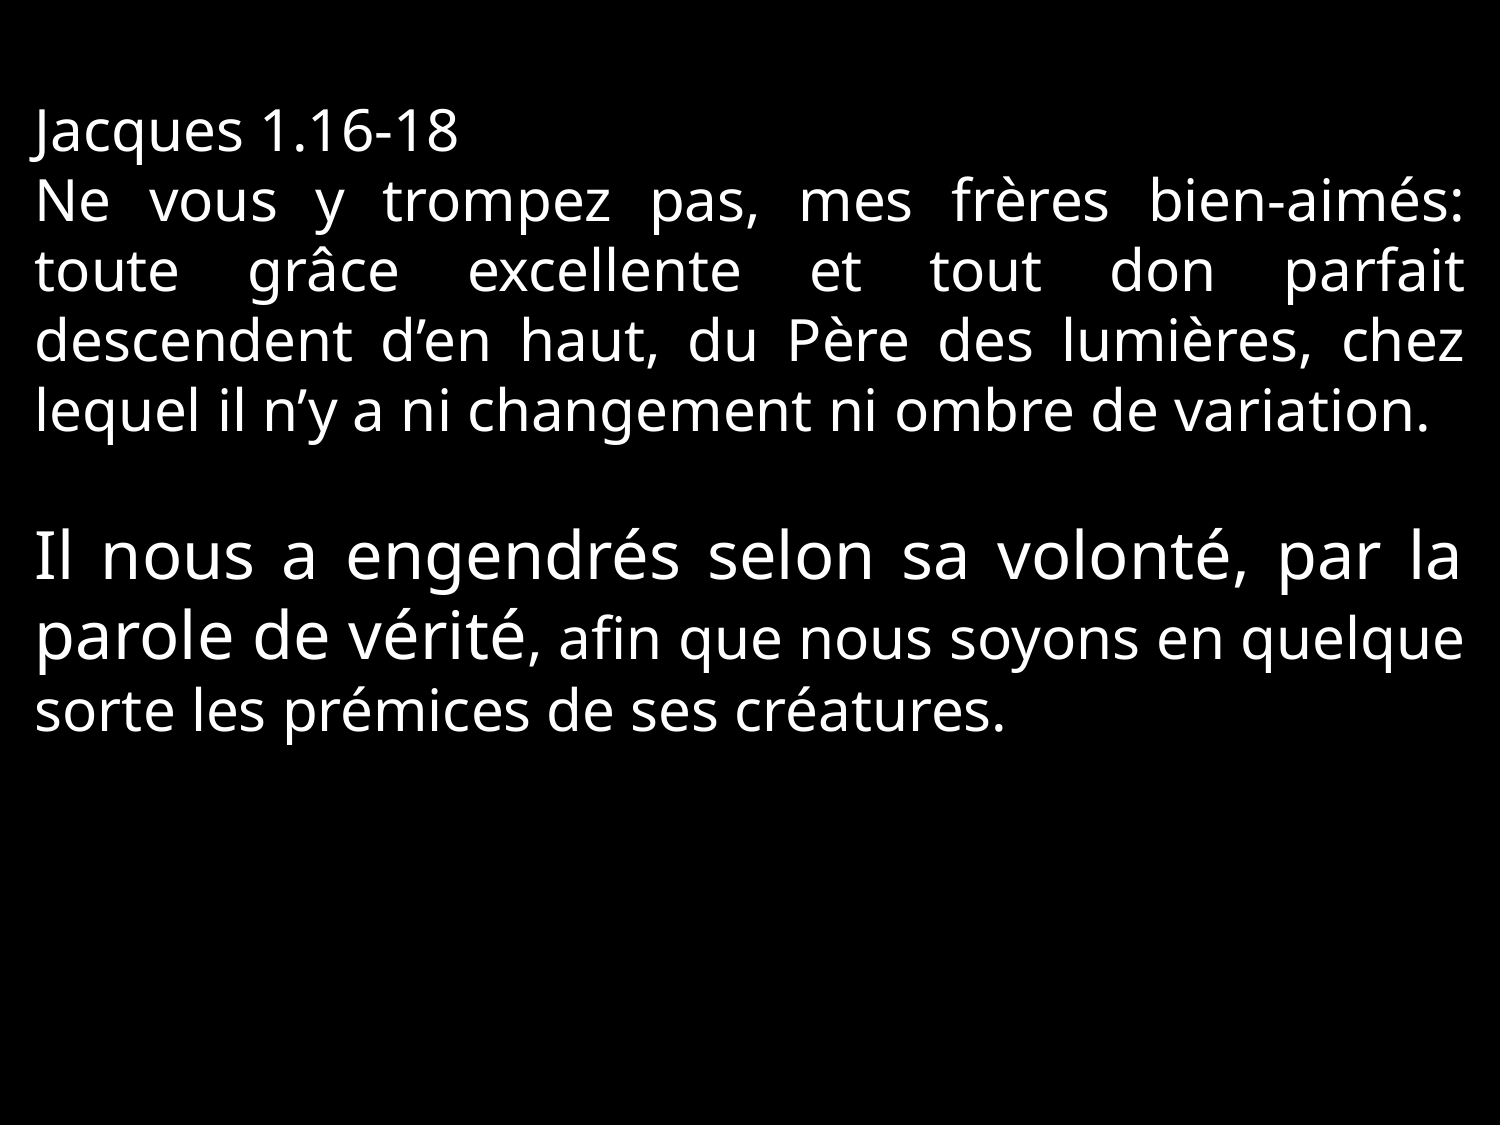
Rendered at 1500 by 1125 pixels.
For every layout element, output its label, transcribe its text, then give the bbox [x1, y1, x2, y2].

text_box Jacques 1.16-18 Ne vous y trompez pas, mes frères bien-aimés: toute grâce excellente et tout don parfait descendent d’en haut, du Père des lumières, chez lequel il n’y a ni changement ni ombre de variation. Il nous a engendrés selon sa volonté, par la parole de vérité, afin que nous soyons en quelque sorte les prémices de ses créatures. [20, 85, 1480, 751]
